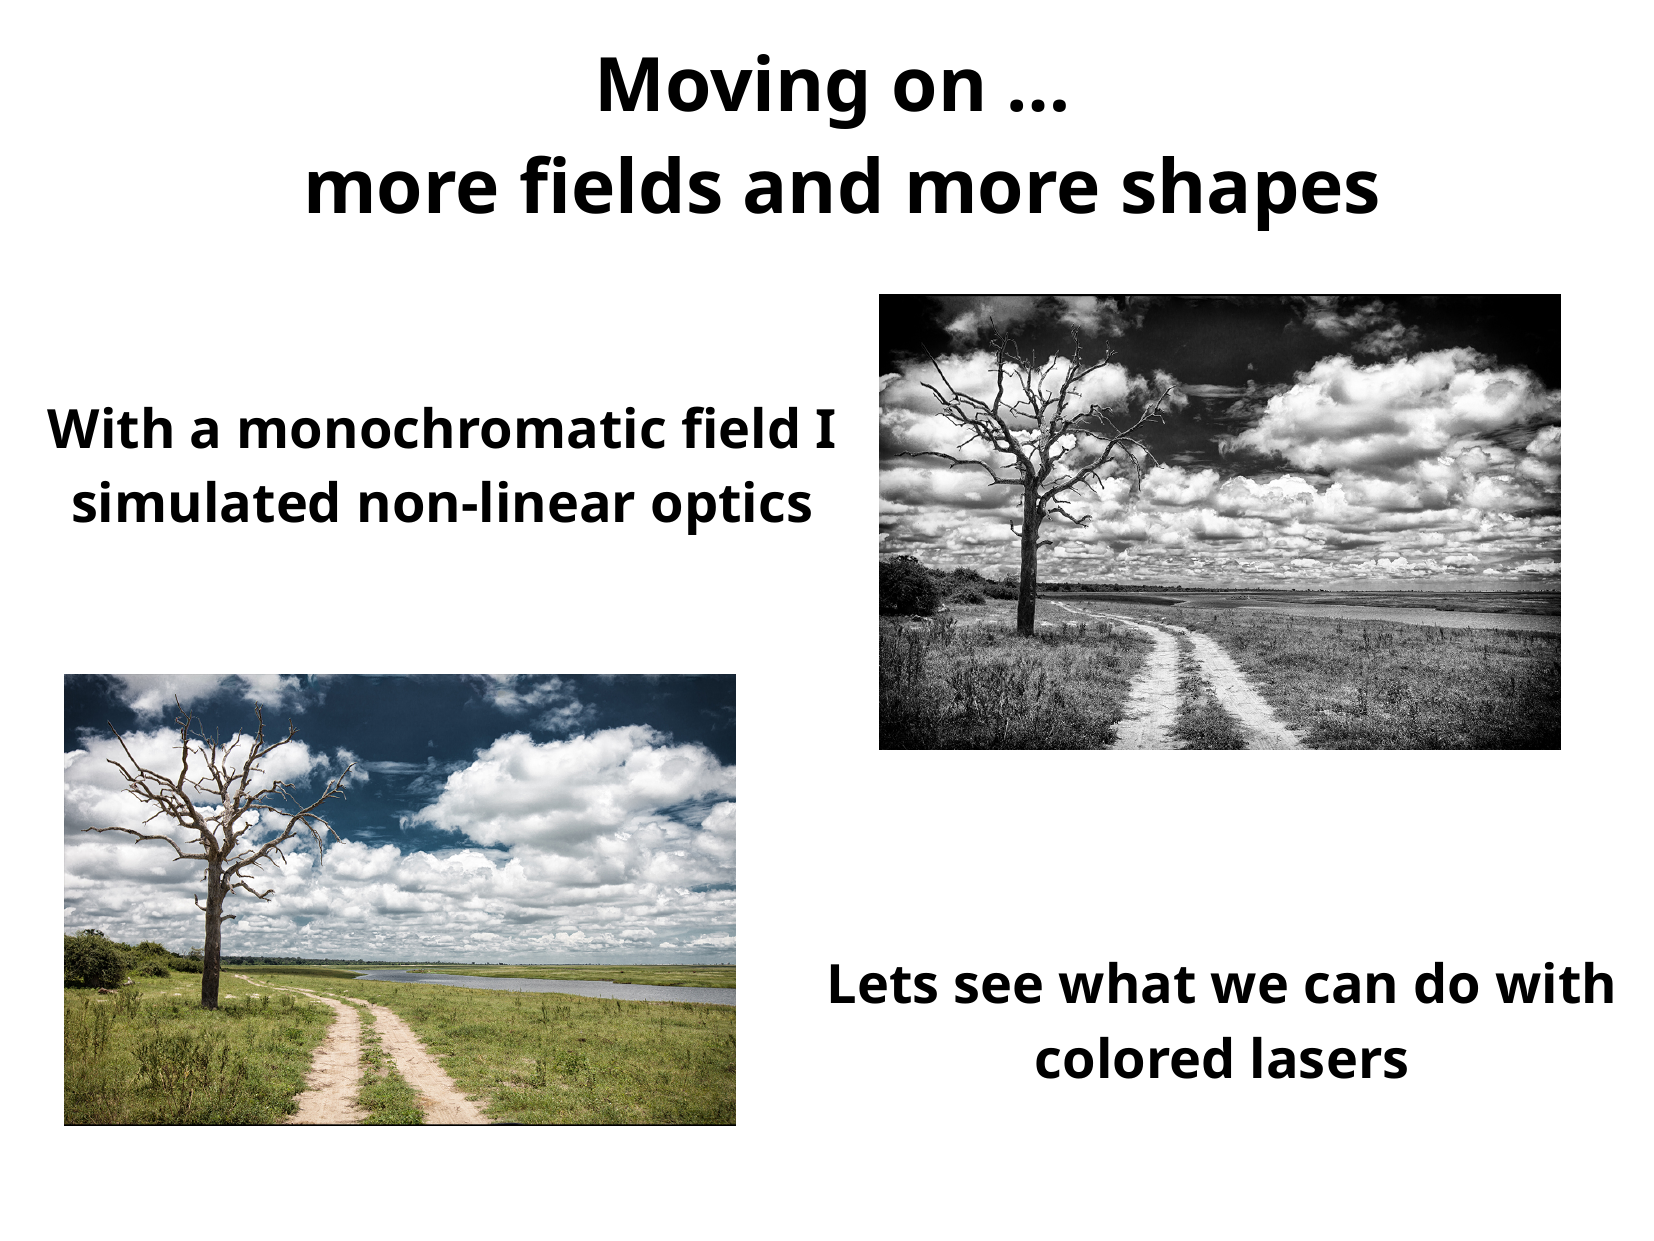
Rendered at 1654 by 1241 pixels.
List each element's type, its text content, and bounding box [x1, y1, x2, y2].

picture [64, 674, 736, 1126]
text_box With a monochromatic field I simulated non-linear optics [45, 299, 841, 631]
text_box Lets see what we can do with colored lasers [825, 855, 1621, 1186]
title Moving on … more fields and more shapes [98, 10, 1587, 257]
picture [879, 294, 1561, 751]
